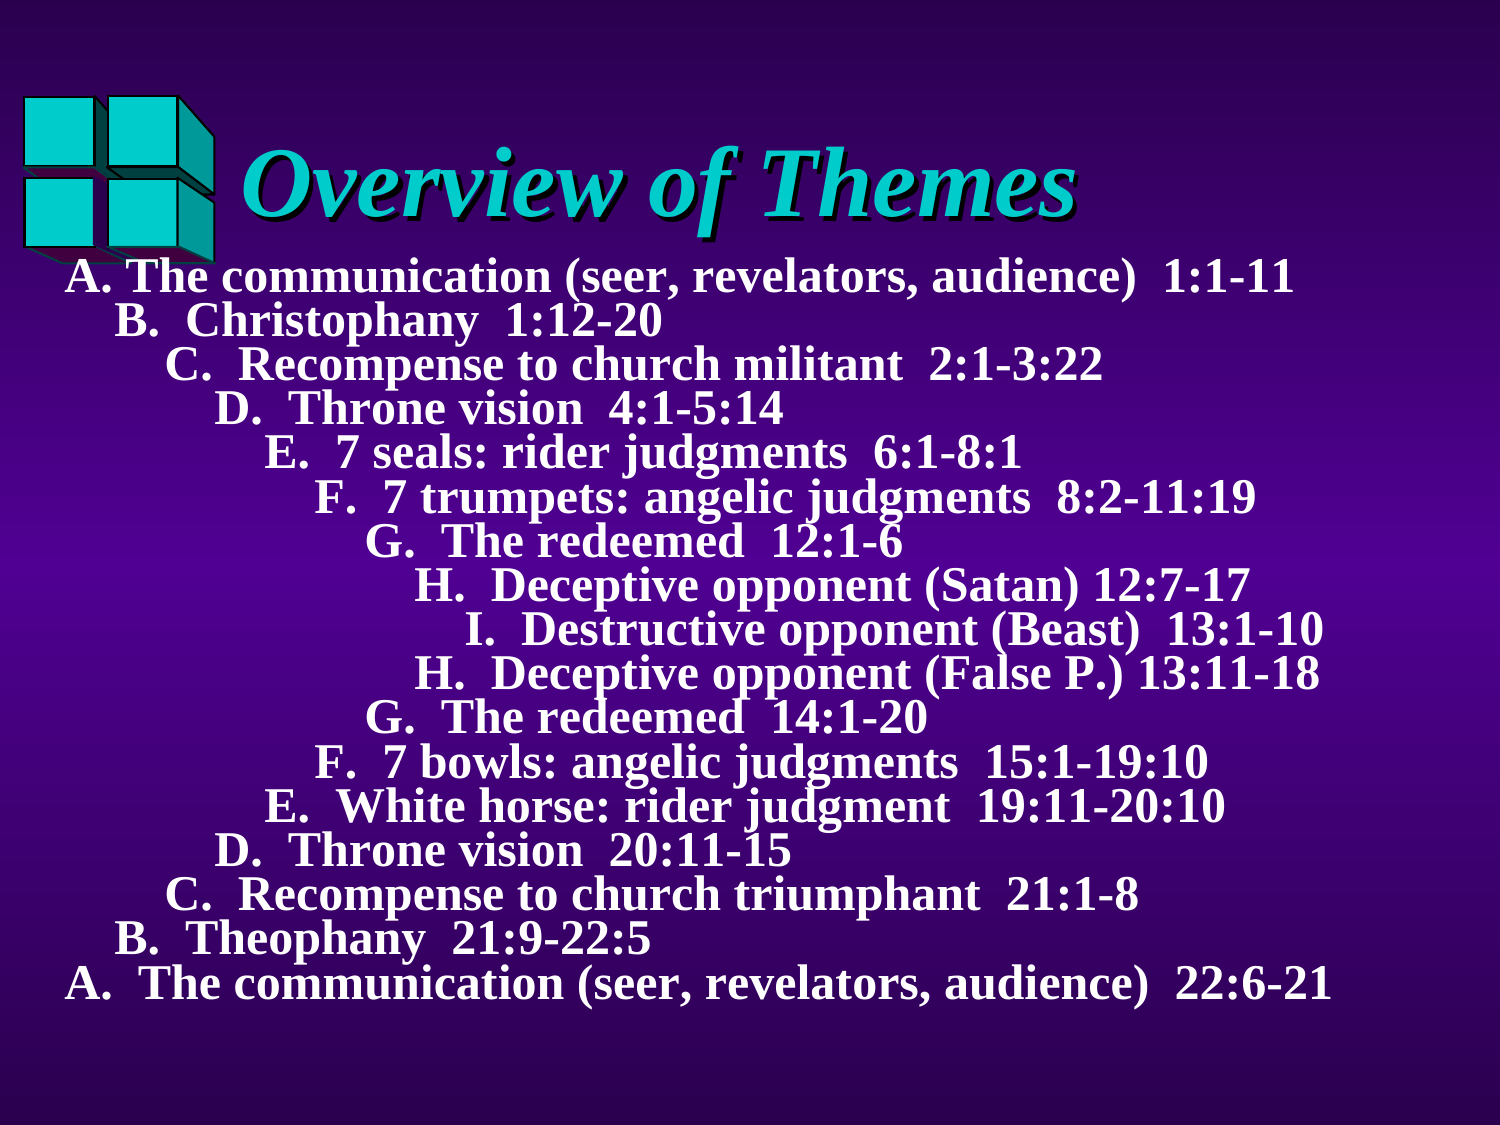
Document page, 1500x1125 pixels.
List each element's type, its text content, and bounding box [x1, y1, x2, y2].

title Overview of Themes [224, 78, 1388, 249]
list A. The communication (seer, revelators, audience) 1:1-11 B. Christophany 1:12-20 C. Recompense to church militant 2:1-3:22 D. Throne vision 4:1-5:14 E. 7 seals: rider judgments 6:1-8:1 F. 7 trumpets: angelic judgments 8:2-11:19 G. The redeemed 12:1-6 H. Deceptive opponent (Satan) 12:7-17 I. Destructive opponent (Beast) 13:1-10 H. Deceptive opponent (False P.) 13:11-18 G. The redeemed 14:1-20 F. 7 bowls: angelic judgments 15:1-19:10 E. White horse: rider judgment 19:11-20:10 D. Throne vision 20:11-15 C. Recompense to church triumphant 21:1-8 B. Theophany 21:9-22:5 A. The communication (seer, revelators, audience) 22:6-21 [49, 249, 1413, 1088]
